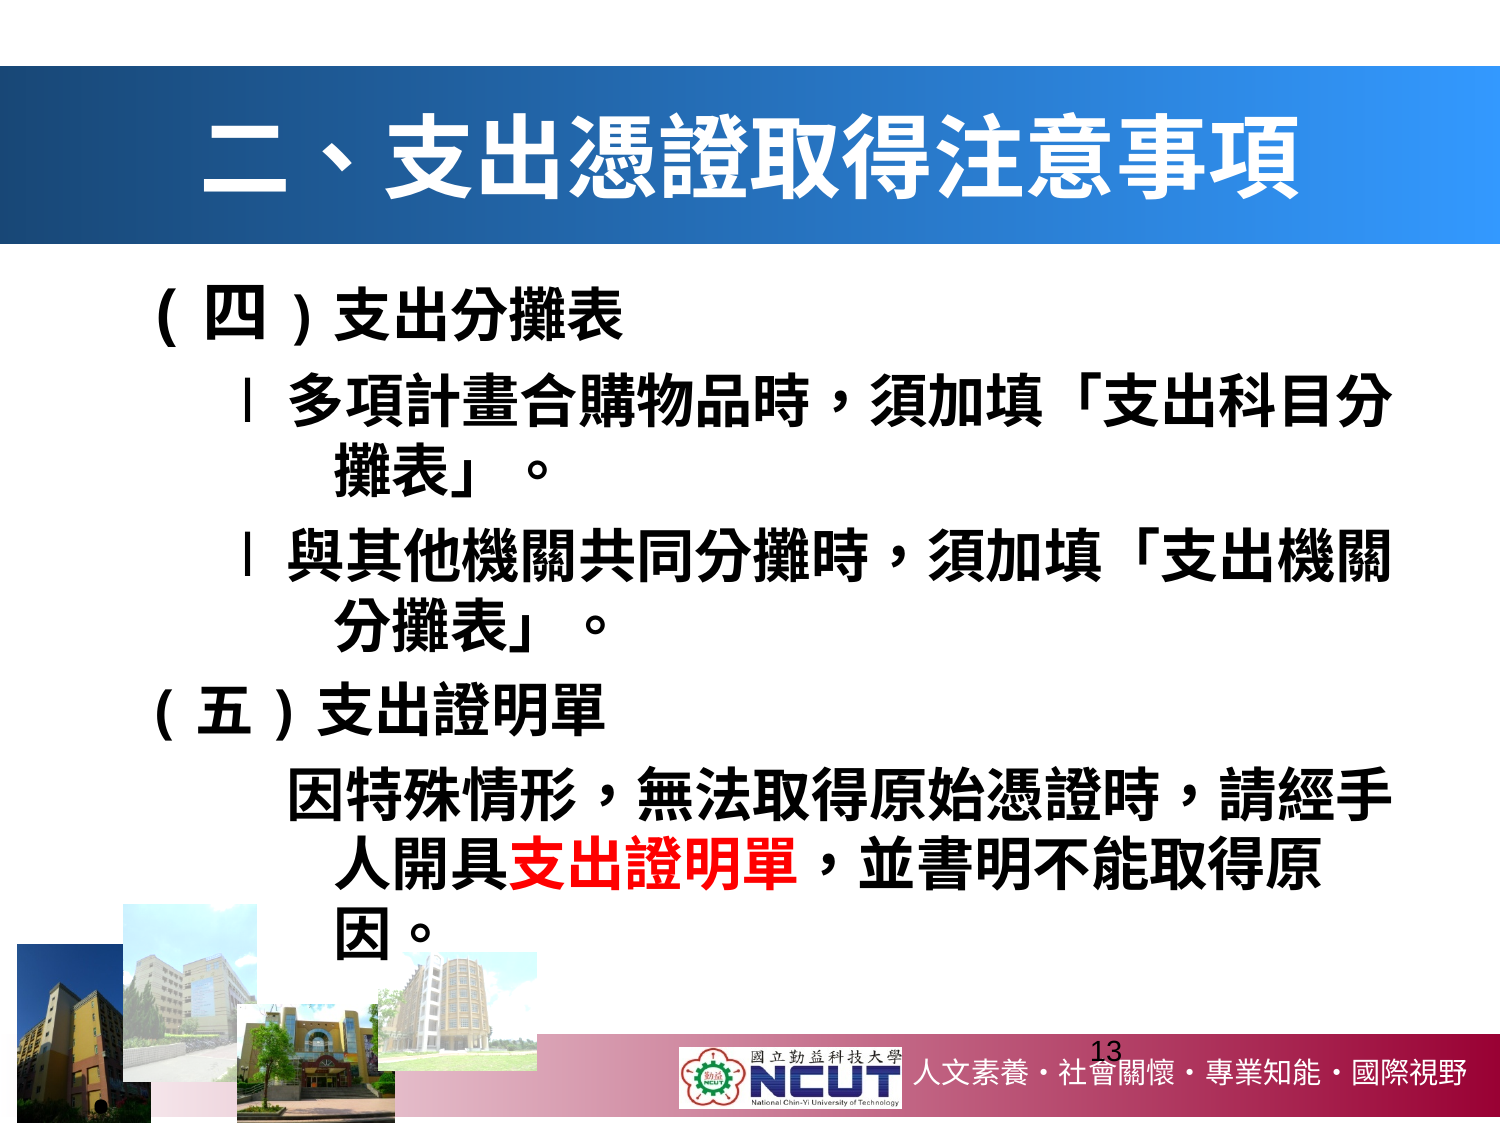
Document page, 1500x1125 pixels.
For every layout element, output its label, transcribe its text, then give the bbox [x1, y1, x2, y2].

title 二、支出憑證取得注意事項 [0, 66, 1500, 244]
text_box [1074, 1024, 1426, 1103]
list (四)支出分攤表 多項計畫合購物品時，須加填「支出科目分攤表」。 與其他機關共同分攤時，須加填「支出機關分攤表」。 (五)支出證明單 因特殊情形，無法取得原始憑證時，請經手人開具支出證明單，並書明不能取得原因。 [75, 262, 1426, 1005]
